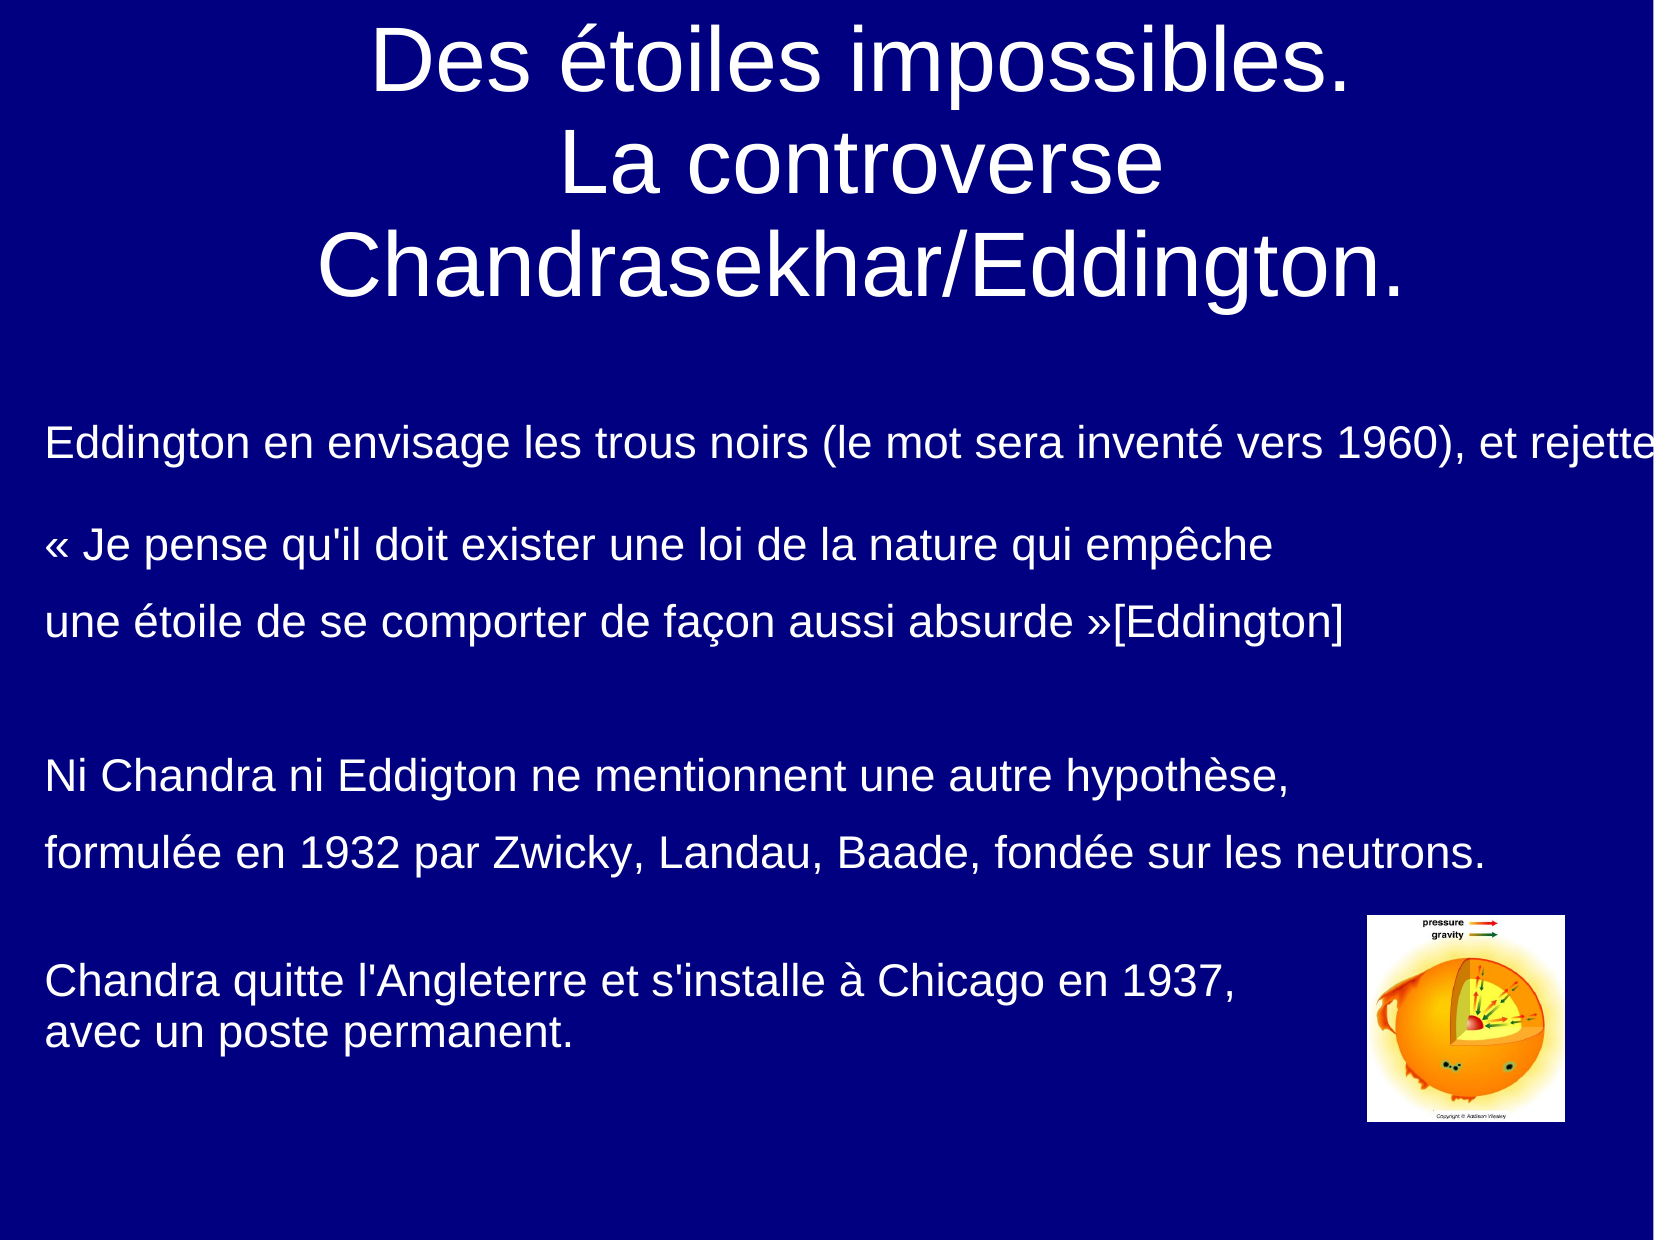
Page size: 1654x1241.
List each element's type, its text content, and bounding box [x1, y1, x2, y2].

picture [1367, 915, 1565, 1123]
title Des étoiles impossibles. La controverse Chandrasekhar/Eddington. [118, 8, 1607, 317]
text_box Eddington en envisage les trous noirs (le mot sera inventé vers 1960), et rejette. « Je pense qu'il doit exister une loi de la nature qui empêche une étoile de se comporter de façon aussi absurde »[Eddington] Ni Chandra ni Eddigton ne mentionnent une autre hypothèse, formulée en 1932 par Zwicky, Landau, Baade, fondée sur les neutrons. Chandra quitte l'Angleterre et s'installe à Chicago en 1937, avec un poste permanent. [29, 383, 1654, 1148]
